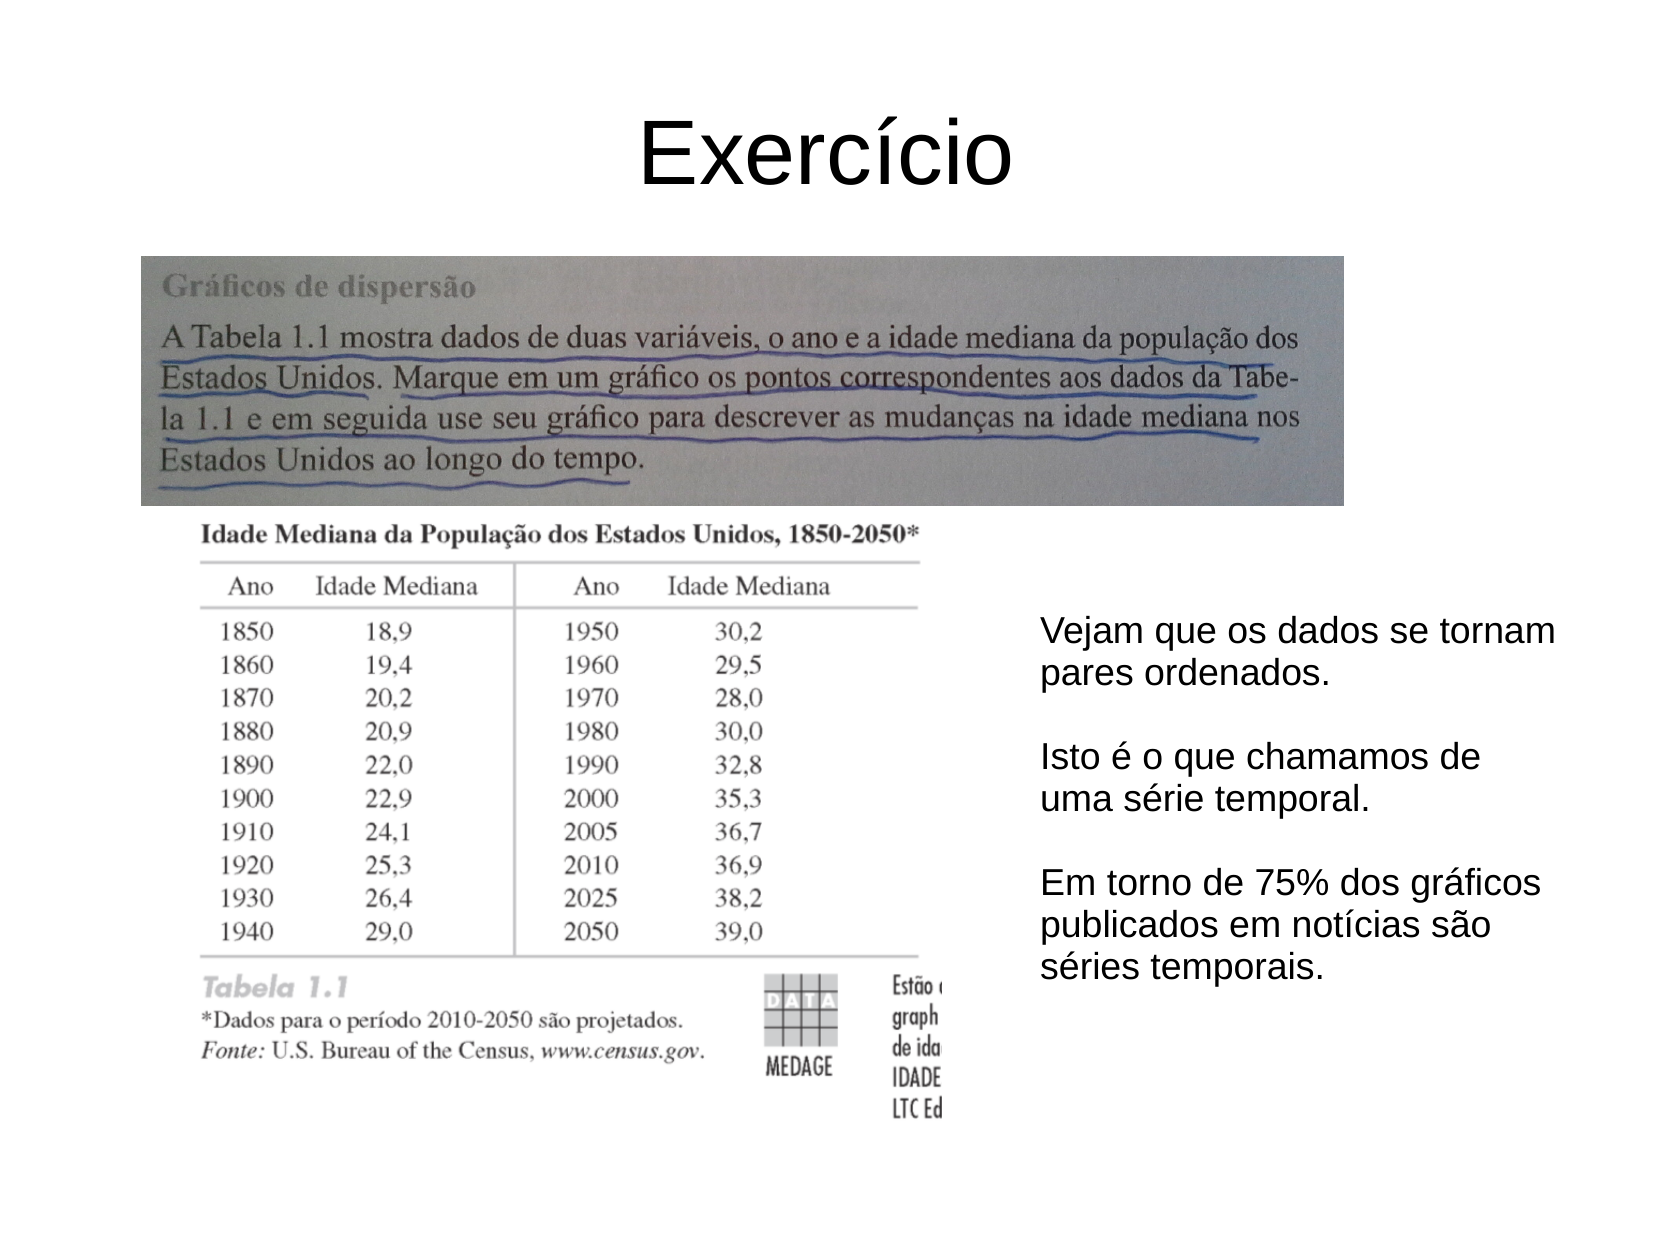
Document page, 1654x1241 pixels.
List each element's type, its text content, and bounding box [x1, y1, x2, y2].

picture [141, 256, 1344, 1134]
text_box Vejam que os dados se tornam pares ordenados. Isto é o que chamamos de uma série temporal. Em torno de 75% dos gráficos publicados em notícias são séries temporais. [1025, 602, 1571, 995]
title Exercício [82, 49, 1571, 257]
